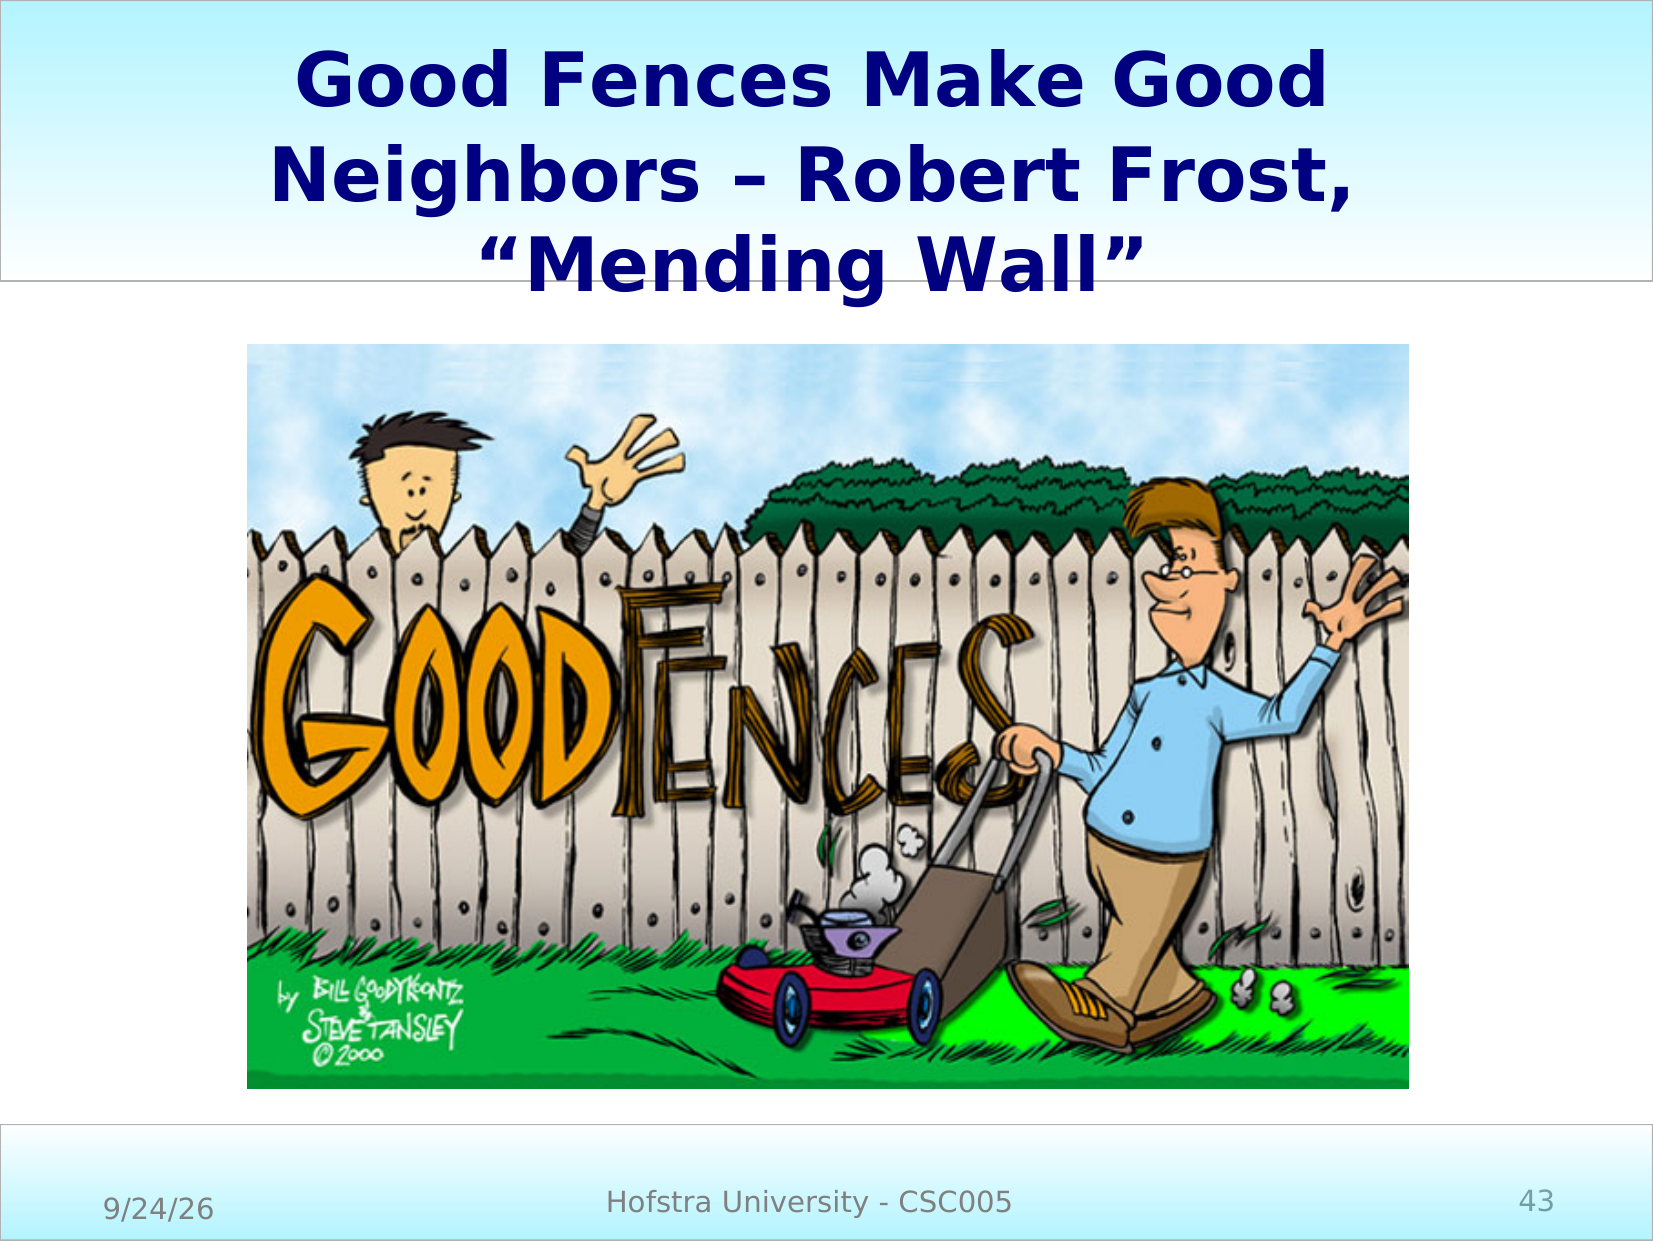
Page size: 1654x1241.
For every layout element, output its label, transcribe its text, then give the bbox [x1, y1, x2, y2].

picture [247, 344, 1409, 1089]
title Good Fences Make Good Neighbors – Robert Frost, “Mending Wall” [54, 0, 1571, 317]
